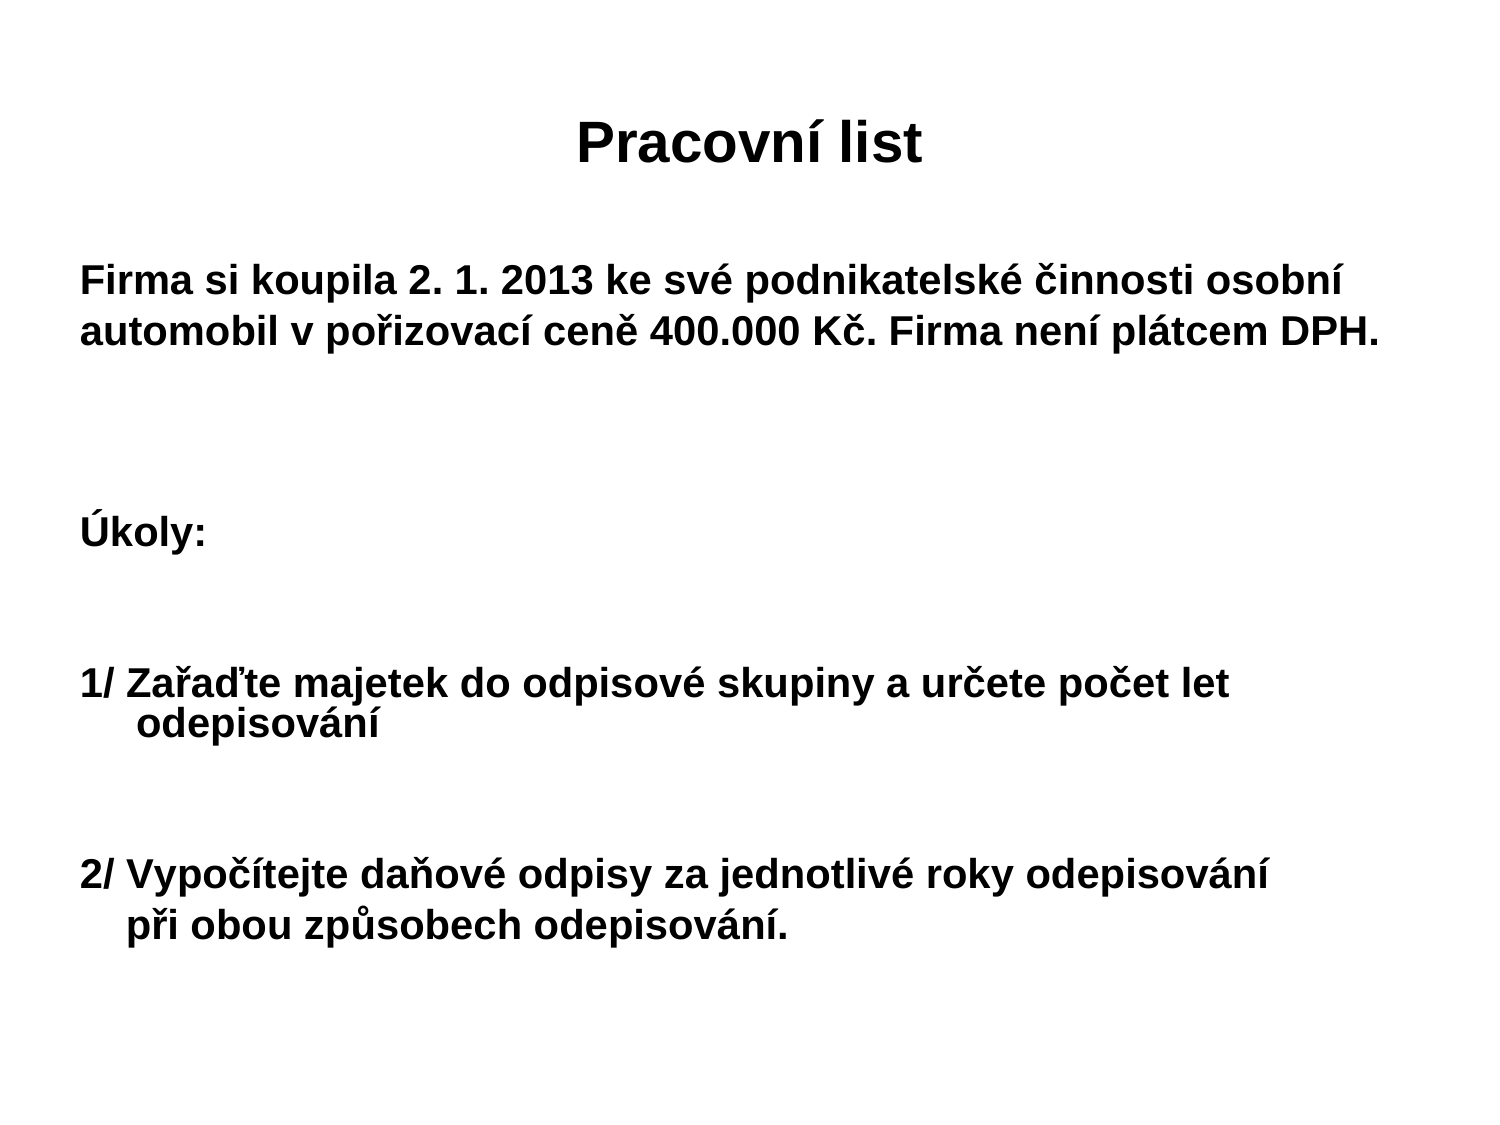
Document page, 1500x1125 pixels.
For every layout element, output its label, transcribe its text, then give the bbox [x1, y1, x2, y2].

list Firma si koupila 2. 1. 2013 ke své podnikatelské činnosti osobní automobil v pořizovací ceně 400.000 Kč. Firma není plátcem DPH. Úkoly: 1/ Zařaďte majetek do odpisové skupiny a určete počet let odepisování 2/ Vypočítejte daňové odpisy za jednotlivé roky odepisování při obou způsobech odepisování. [64, 255, 1415, 1056]
title Pracovní list [75, 45, 1426, 233]
